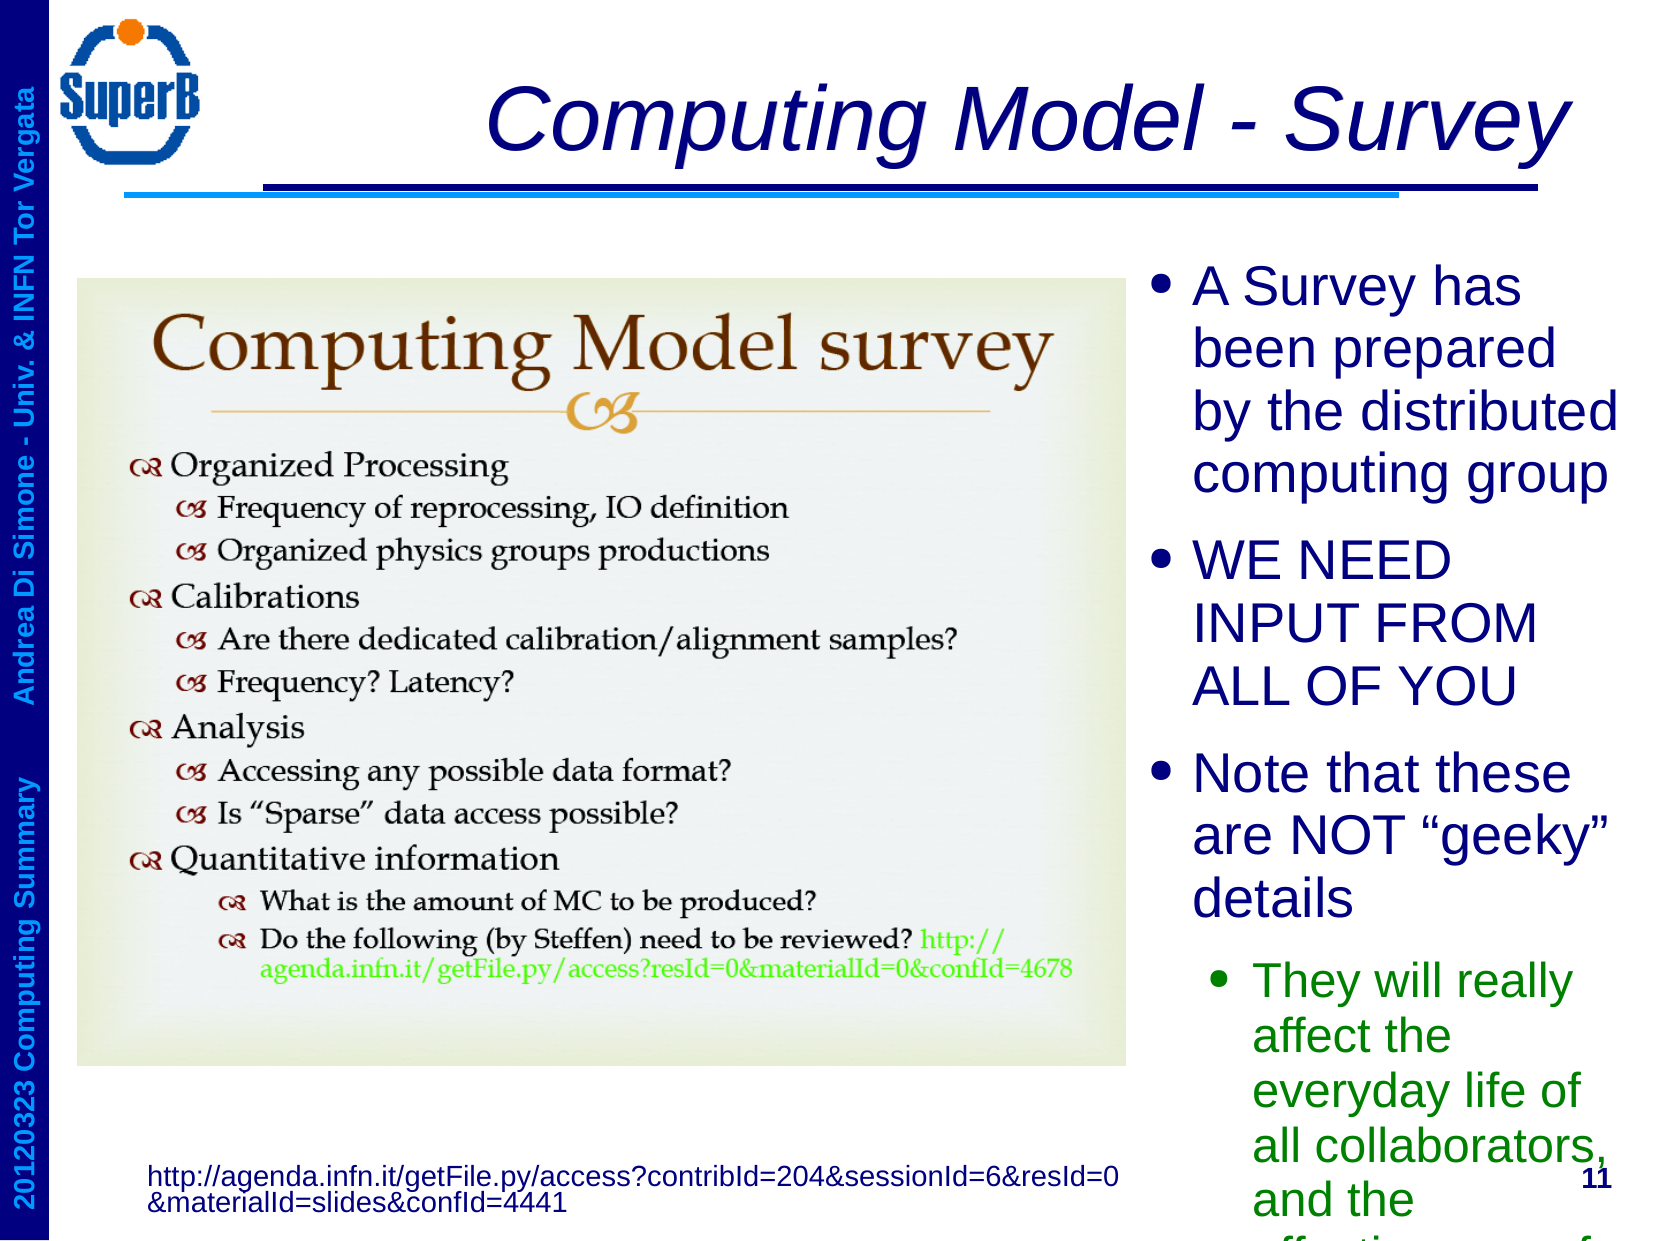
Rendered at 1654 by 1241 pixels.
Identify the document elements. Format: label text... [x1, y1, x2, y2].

list A Survey has been prepared by the distributed computing group WE NEED INPUT FROM ALL OF YOU Note that these are NOT “geeky” details They will really affect the everyday life of all collaborators, and the effectiveness of the collaboration as a whole [1132, 254, 1621, 1241]
picture [77, 278, 1126, 1066]
title Computing Model - Survey [82, 49, 1571, 188]
text_box http://agenda.infn.it/getFile.py/access?contribId=204&sessionId=6&resId=0&materialId=slides&confId=4441 [132, 1152, 1148, 1201]
picture [51, 16, 208, 170]
